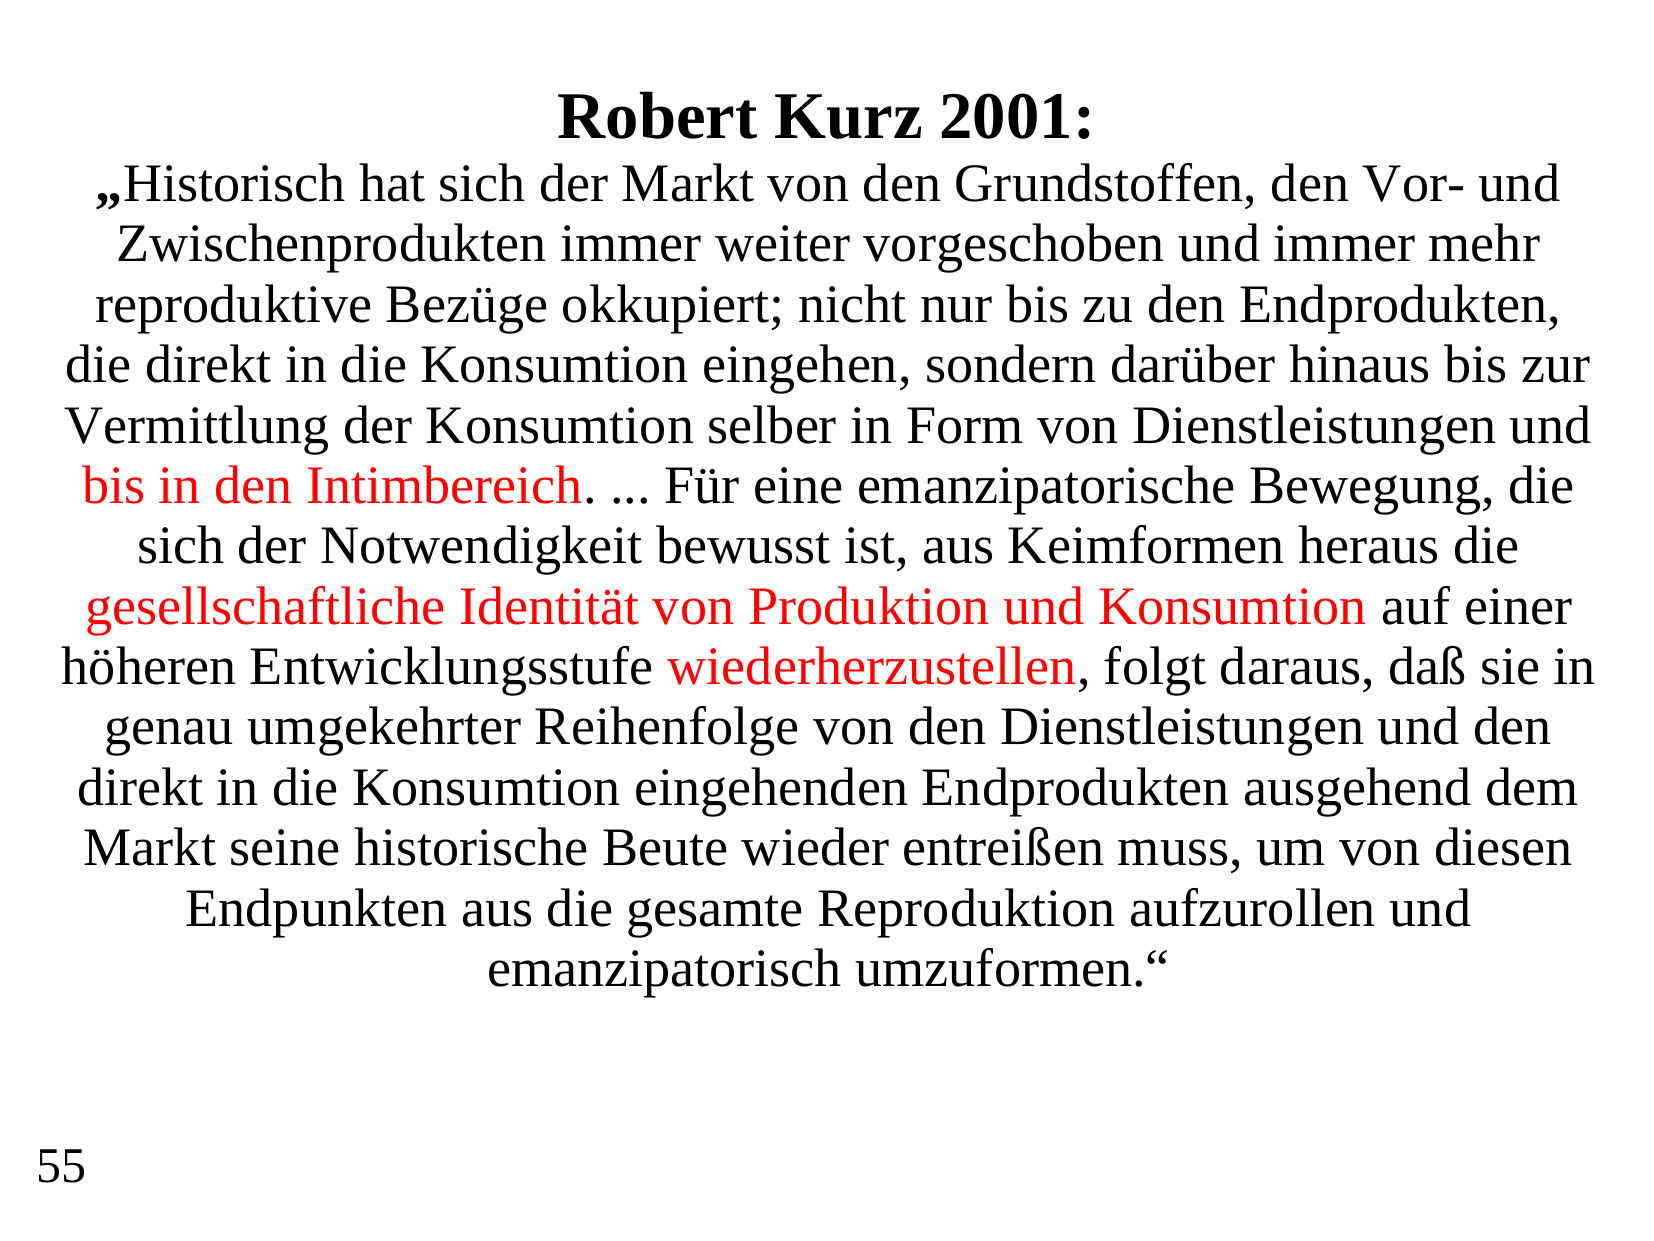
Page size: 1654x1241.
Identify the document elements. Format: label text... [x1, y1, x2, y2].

text_box Robert Kurz 2001: „Historisch hat sich der Markt von den Grundstoffen, den Vor- und Zwischenprodukten immer weiter vorgeschoben und immer mehr reproduktive Bezüge okkupiert; nicht nur bis zu den Endprodukten, die direkt in die Konsumtion eingehen, sondern darüber hinaus bis zur Vermittlung der Konsumtion selber in Form von Dienstleistungen und bis in den Intimbereich. ... Für eine emanzipatorische Bewegung, die sich der Notwendigkeit bewusst ist, aus Keimformen heraus die gesellschaftliche Identität von Produktion und Konsumtion auf einer höheren Entwicklungsstufe wiederherzustellen, folgt daraus, daß sie in genau umgekehrter Reihenfolge von den Dienstleistungen und den direkt in die Konsumtion eingehenden Endprodukten ausgehend dem Markt seine historische Beute wieder entreißen muss, um von diesen Endpunkten aus die gesamte Reproduktion aufzurollen und emanzipatorisch umzuformen.“ [55, 75, 1603, 1191]
text_box <Nummer> [36, 1134, 271, 1196]
